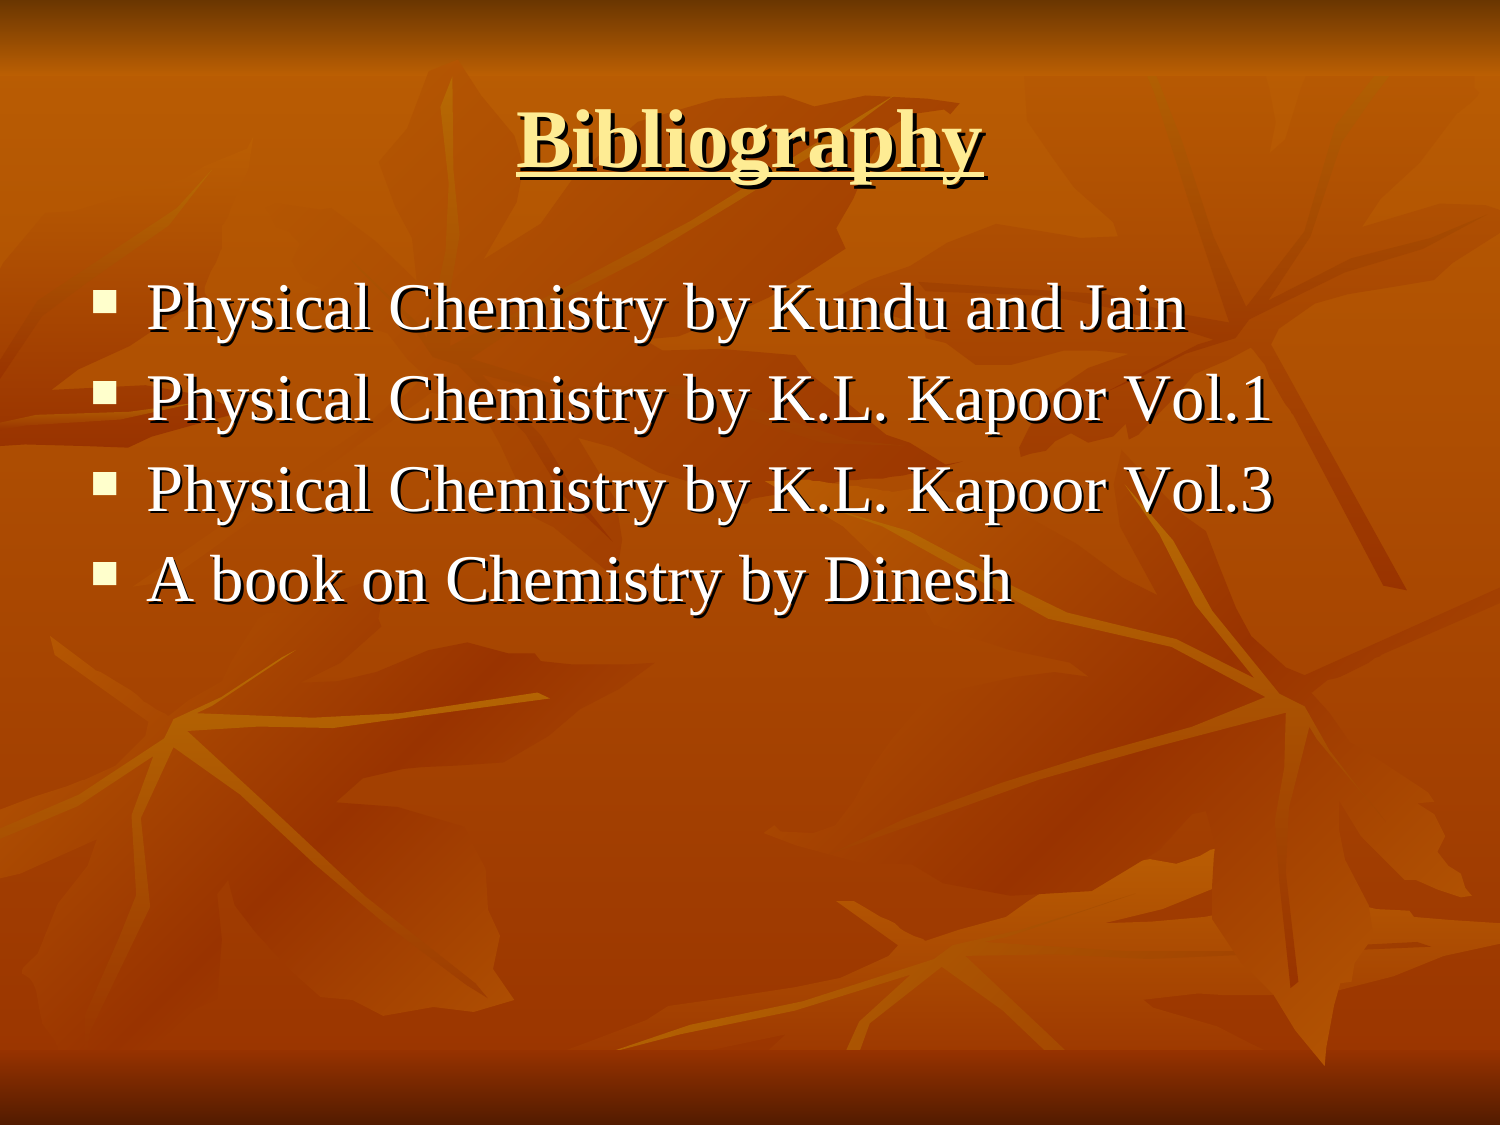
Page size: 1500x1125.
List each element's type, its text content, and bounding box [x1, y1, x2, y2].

list Physical Chemistry by Kundu and Jain Physical Chemistry by K.L. Kapoor Vol.1 Physical Chemistry by K.L. Kapoor Vol.3 A book on Chemistry by Dinesh [75, 262, 1426, 1006]
title Bibliography [75, 45, 1426, 234]
